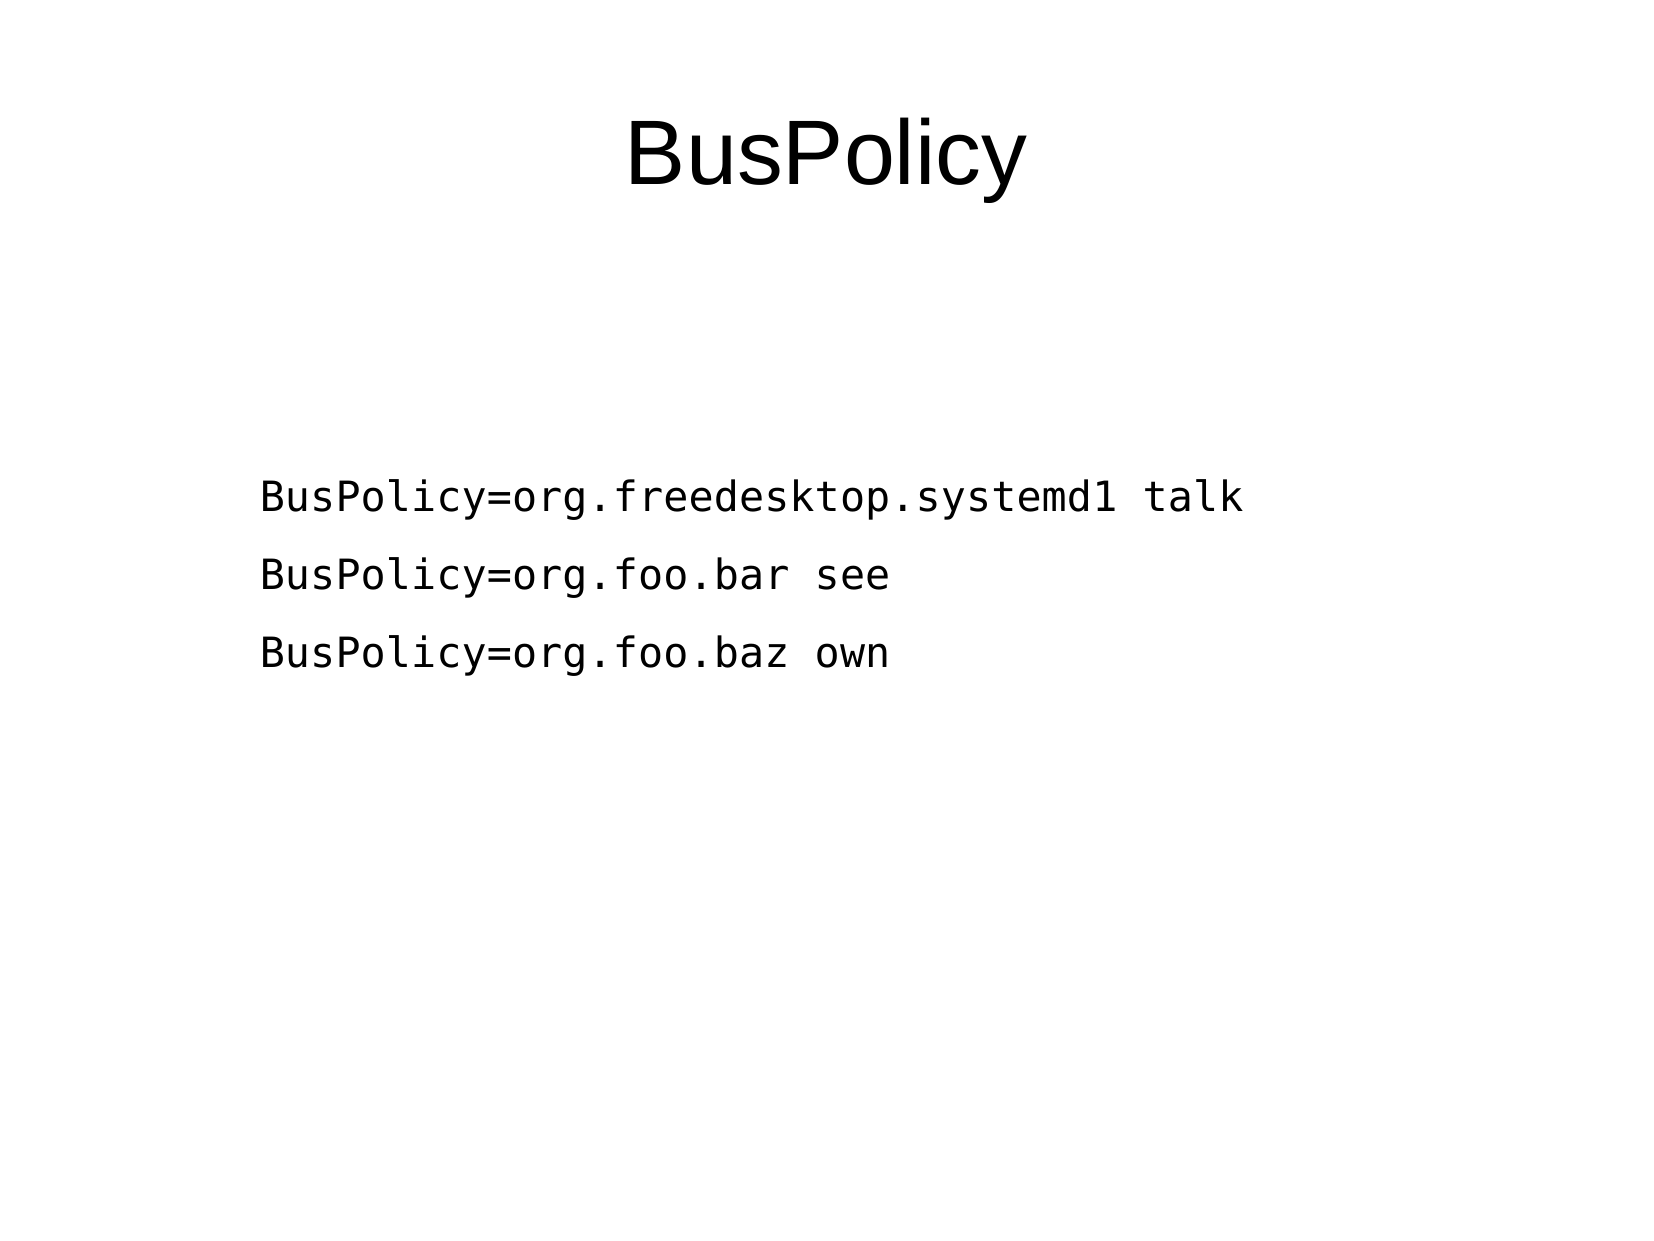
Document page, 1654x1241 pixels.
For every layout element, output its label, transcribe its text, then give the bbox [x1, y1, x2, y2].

title BusPolicy [82, 49, 1571, 257]
list BusPolicy=org.freedesktop.systemd1 talk BusPolicy=org.foo.bar see BusPolicy=org.foo.baz own [259, 472, 1441, 1010]
